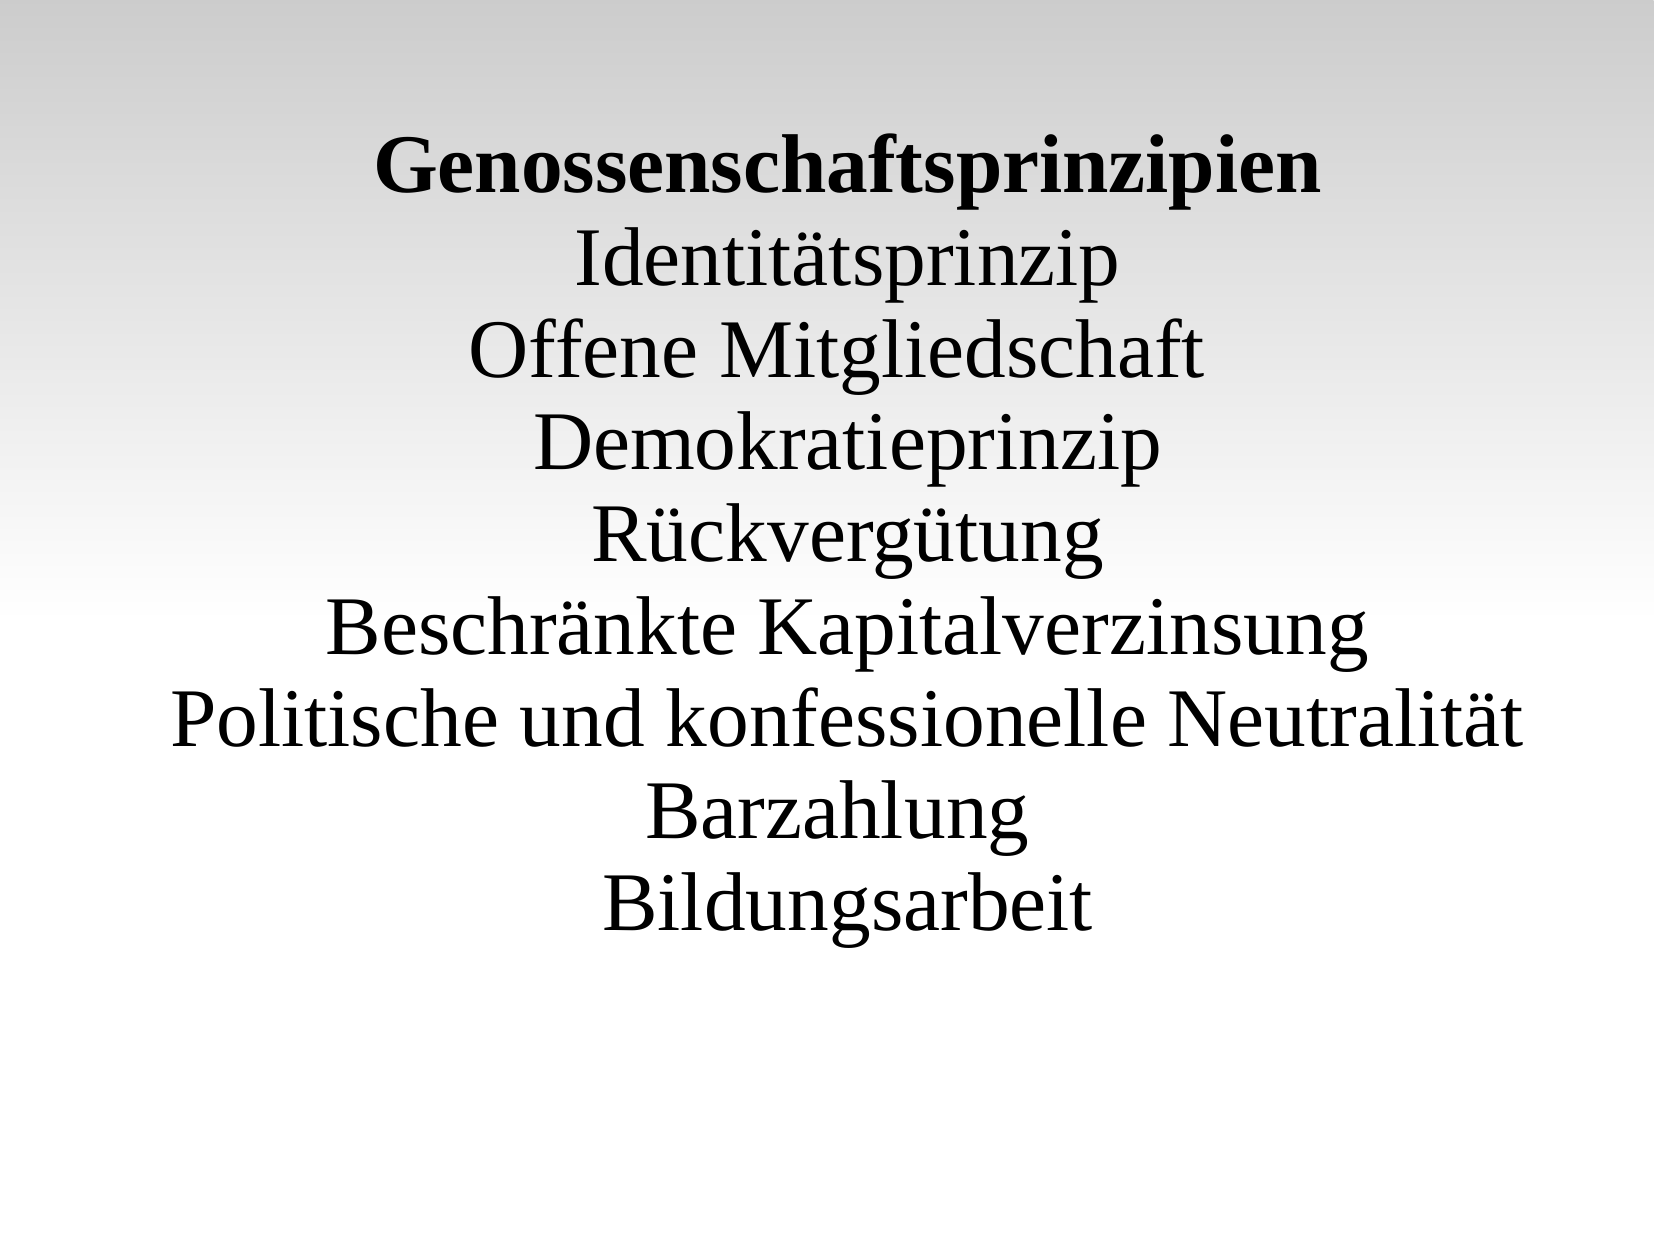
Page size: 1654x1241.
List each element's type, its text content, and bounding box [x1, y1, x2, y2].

text_box Genossenschaftsprinzipien Identitätsprinzip Offene Mitgliedschaft Demokratieprinzip Rückvergütung Beschränkte Kapitalverzinsung Politische und konfessionelle Neutralität Barzahlung Bildungsarbeit [71, 111, 1625, 957]
